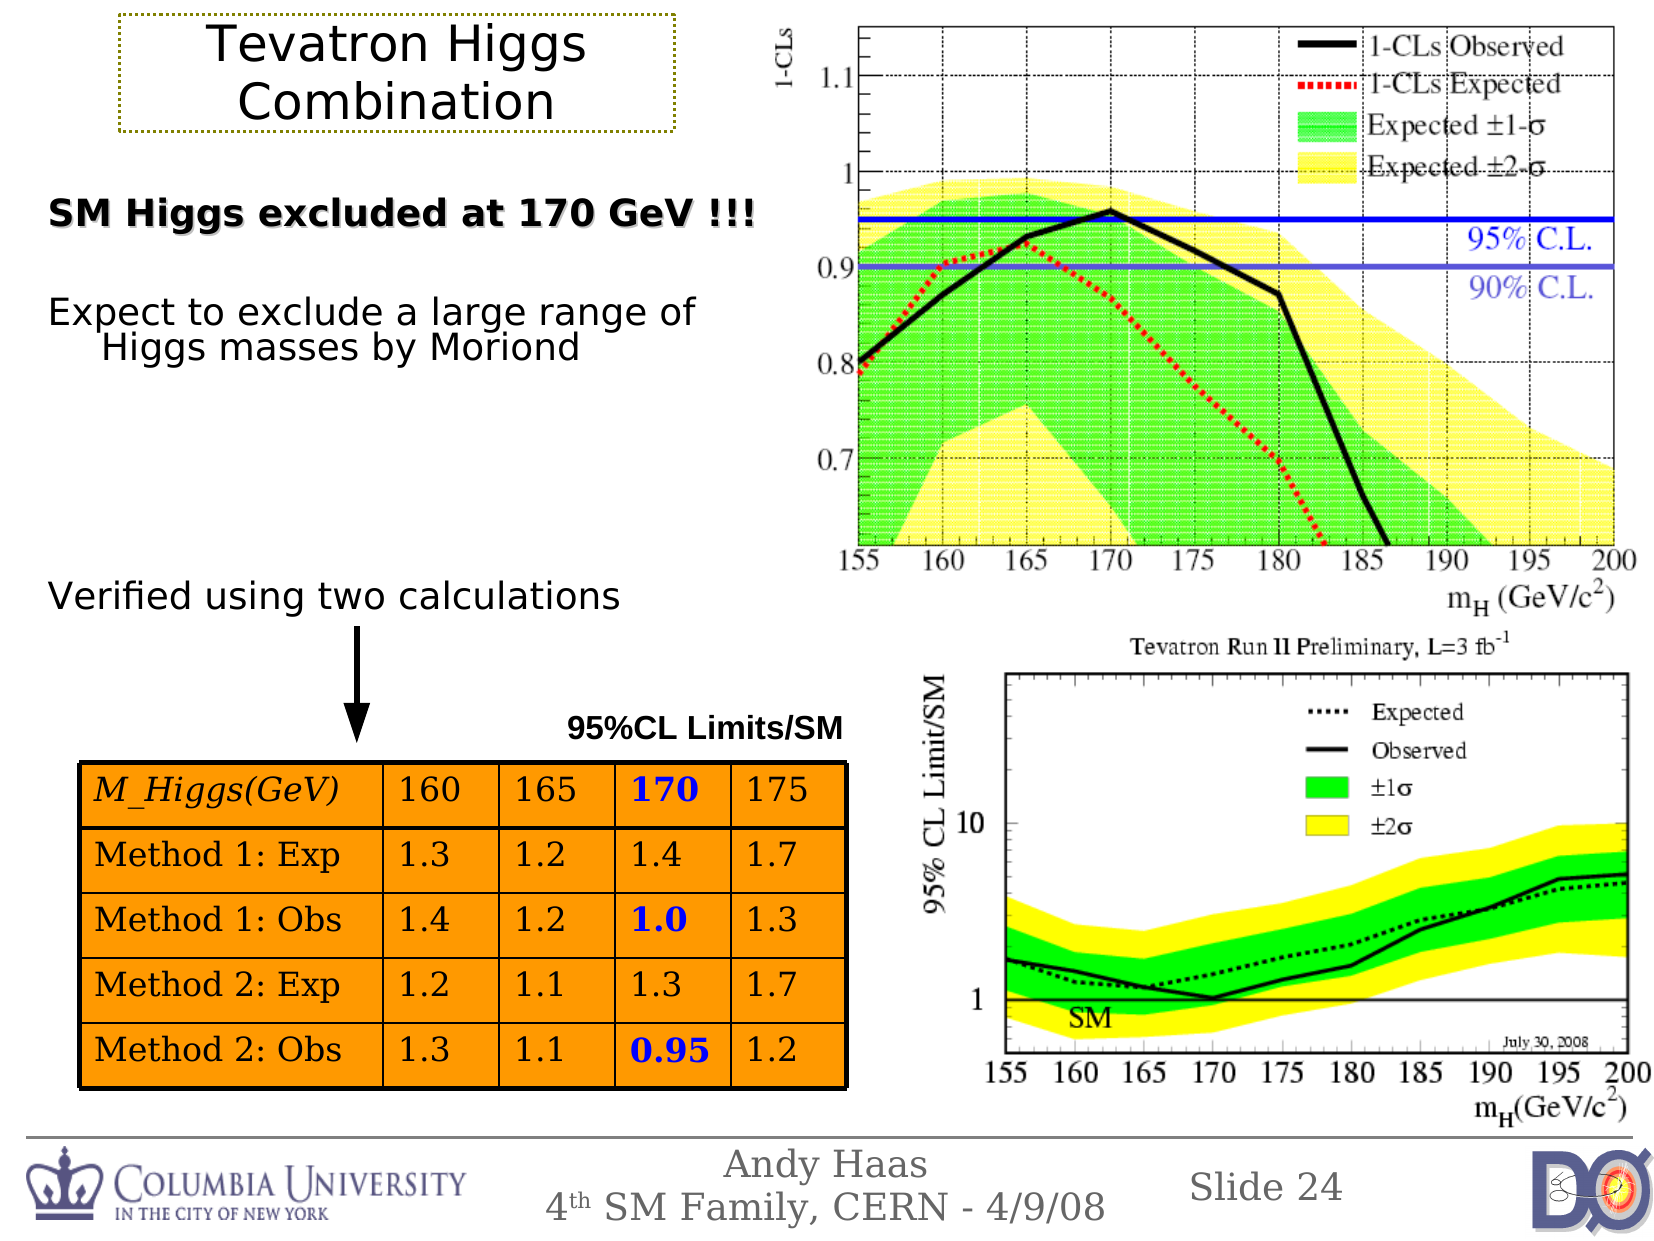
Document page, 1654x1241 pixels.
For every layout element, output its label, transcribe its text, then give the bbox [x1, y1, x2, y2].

text_box 1.2 [500, 830, 614, 892]
text_box 1.7 [732, 830, 844, 892]
text_box 160 [384, 765, 498, 826]
text_box 1.4 [616, 830, 730, 892]
text_box M_Higgs(GeV) [82, 765, 382, 826]
text_box Method 1: Obs [82, 894, 382, 957]
text_box 1.4 [384, 894, 498, 957]
text_box Method 2: Obs [82, 1024, 382, 1086]
text_box 95%CL Limits/SM [552, 701, 883, 755]
text_box 175 [732, 765, 844, 826]
text_box Method 2: Exp [82, 959, 382, 1022]
text_box 0.95 [616, 1024, 730, 1086]
picture [753, 0, 1654, 1132]
text_box 1.2 [732, 1024, 844, 1086]
text_box 170 [616, 765, 730, 826]
text_box 1.3 [732, 894, 844, 957]
text_box 1.1 [500, 1024, 614, 1086]
text_box 1.2 [500, 894, 614, 957]
text_box 1.3 [384, 1024, 498, 1086]
text_box 165 [500, 765, 614, 826]
text_box 1.0 [616, 894, 730, 957]
text_box 1.7 [732, 959, 844, 1022]
list SM Higgs excluded at 170 GeV !!! Expect to exclude a large range of Higgs masses by Moriond Verified using two calculations [30, 140, 791, 1125]
text_box 1.1 [500, 959, 614, 1022]
text_box 1.2 [384, 959, 498, 1022]
text_box 1.3 [616, 959, 730, 1022]
text_box 1.3 [384, 830, 498, 892]
title Tevatron Higgs Combination [119, 14, 675, 132]
text_box Method 1: Exp [82, 830, 382, 892]
